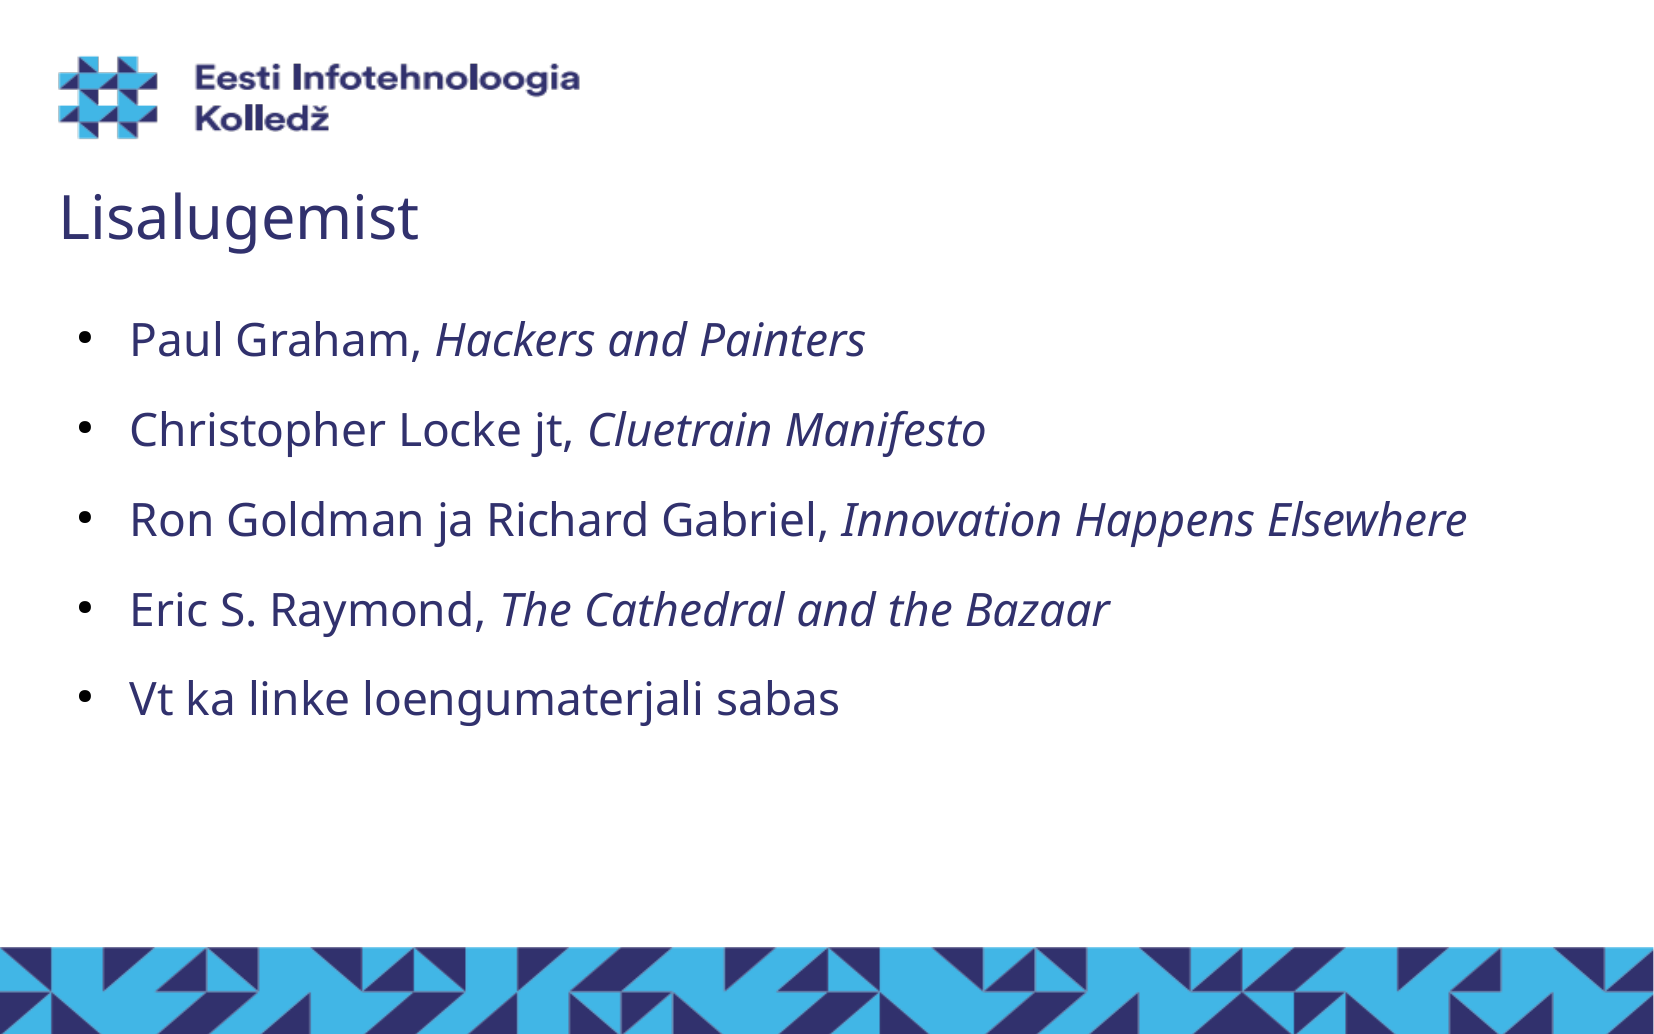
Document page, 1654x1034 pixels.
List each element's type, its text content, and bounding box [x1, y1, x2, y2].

title Lisalugemist [59, 129, 1571, 303]
list Paul Graham, Hackers and Painters Christopher Locke jt, Cluetrain Manifesto Ron Goldman ja Richard Gabriel, Innovation Happens Elsewhere Eric S. Raymond, The Cathedral and the Bazaar Vt ka linke loengumaterjali sabas [59, 307, 1607, 945]
